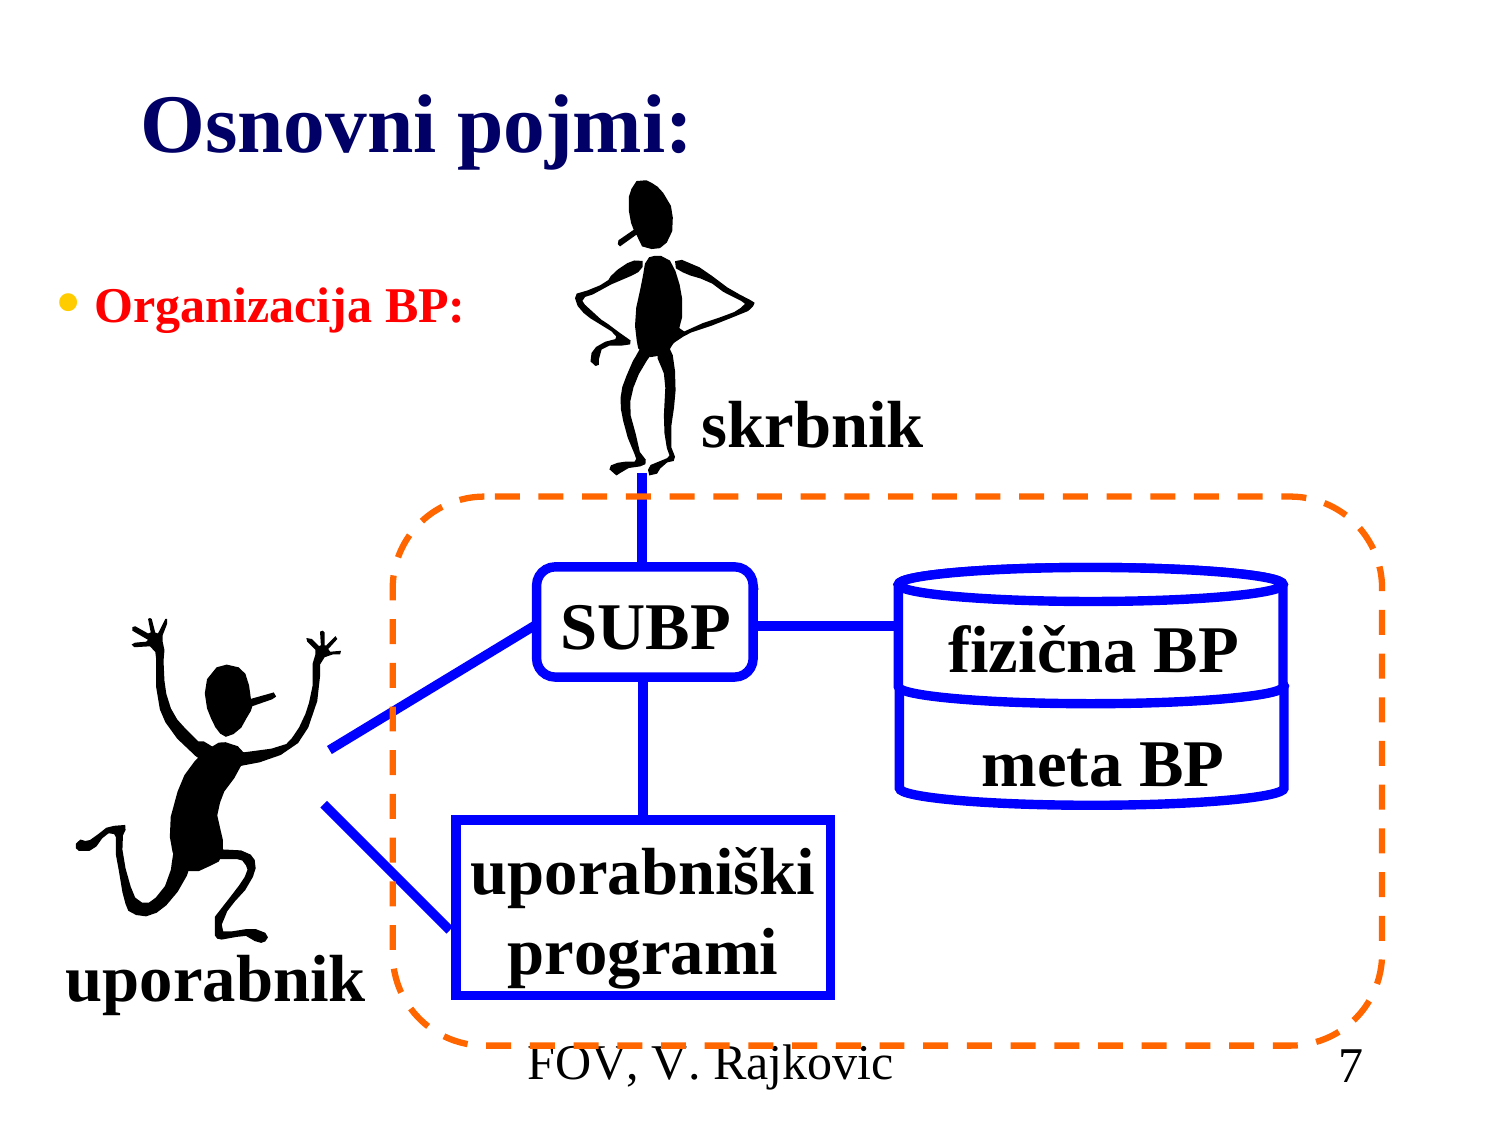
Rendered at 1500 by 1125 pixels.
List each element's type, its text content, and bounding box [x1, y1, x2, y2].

text_box meta BP [967, 712, 1240, 808]
text_box skrbnik [687, 373, 940, 470]
picture [75, 617, 342, 927]
text_box [898, 585, 1284, 704]
text_box Osnovni pojmi: [125, 62, 709, 178]
text_box [617, 180, 673, 250]
text_box Organizacija BP: [41, 264, 481, 341]
text_box [609, 255, 755, 476]
text_box uporabni programi [898, 567, 1284, 598]
text_box SUBP [545, 574, 747, 671]
text_box uporabniški programi [455, 819, 831, 996]
text_box uporabnik [51, 927, 381, 1023]
text_box fizična BP [933, 598, 1255, 694]
text_box [575, 260, 643, 367]
